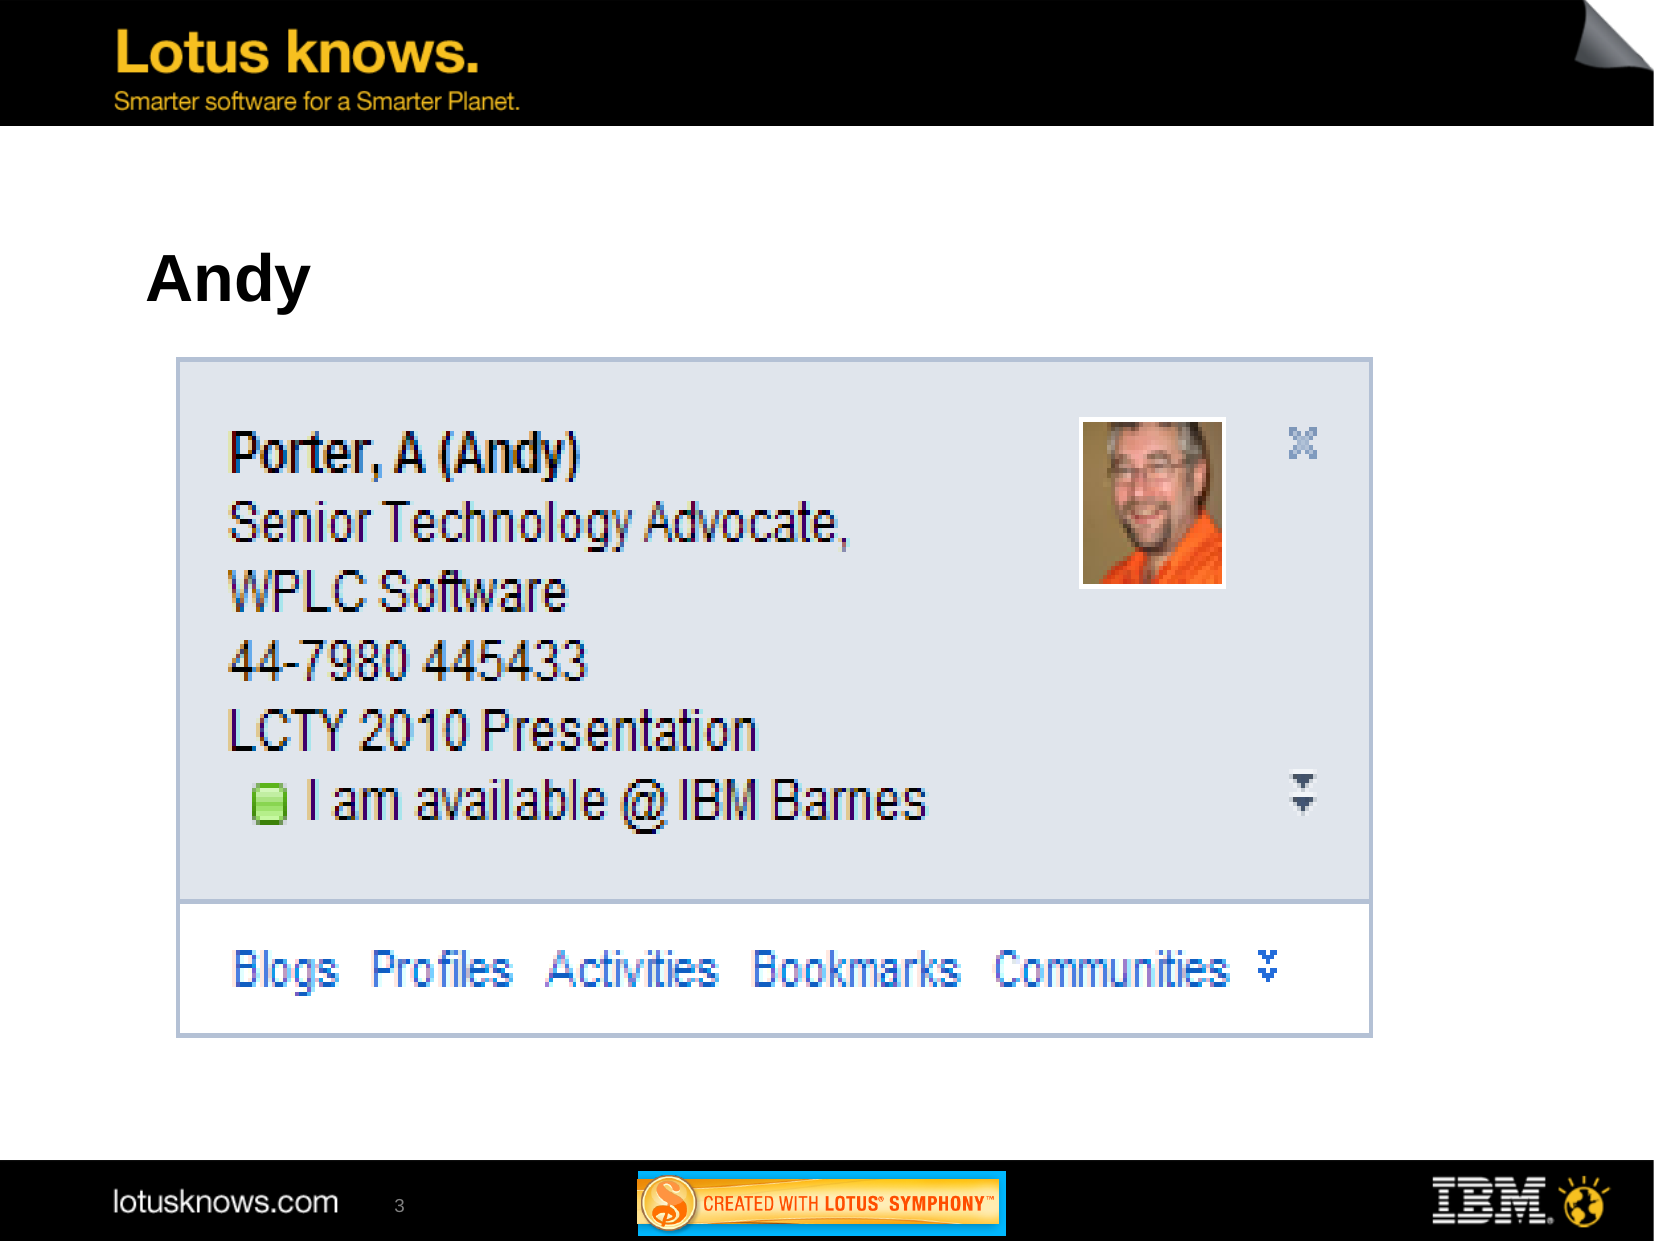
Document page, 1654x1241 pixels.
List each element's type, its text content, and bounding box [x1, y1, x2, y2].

picture [173, 353, 1377, 1043]
picture [0, 0, 1654, 126]
picture [0, 1160, 1654, 1241]
title Andy [145, 144, 1513, 316]
